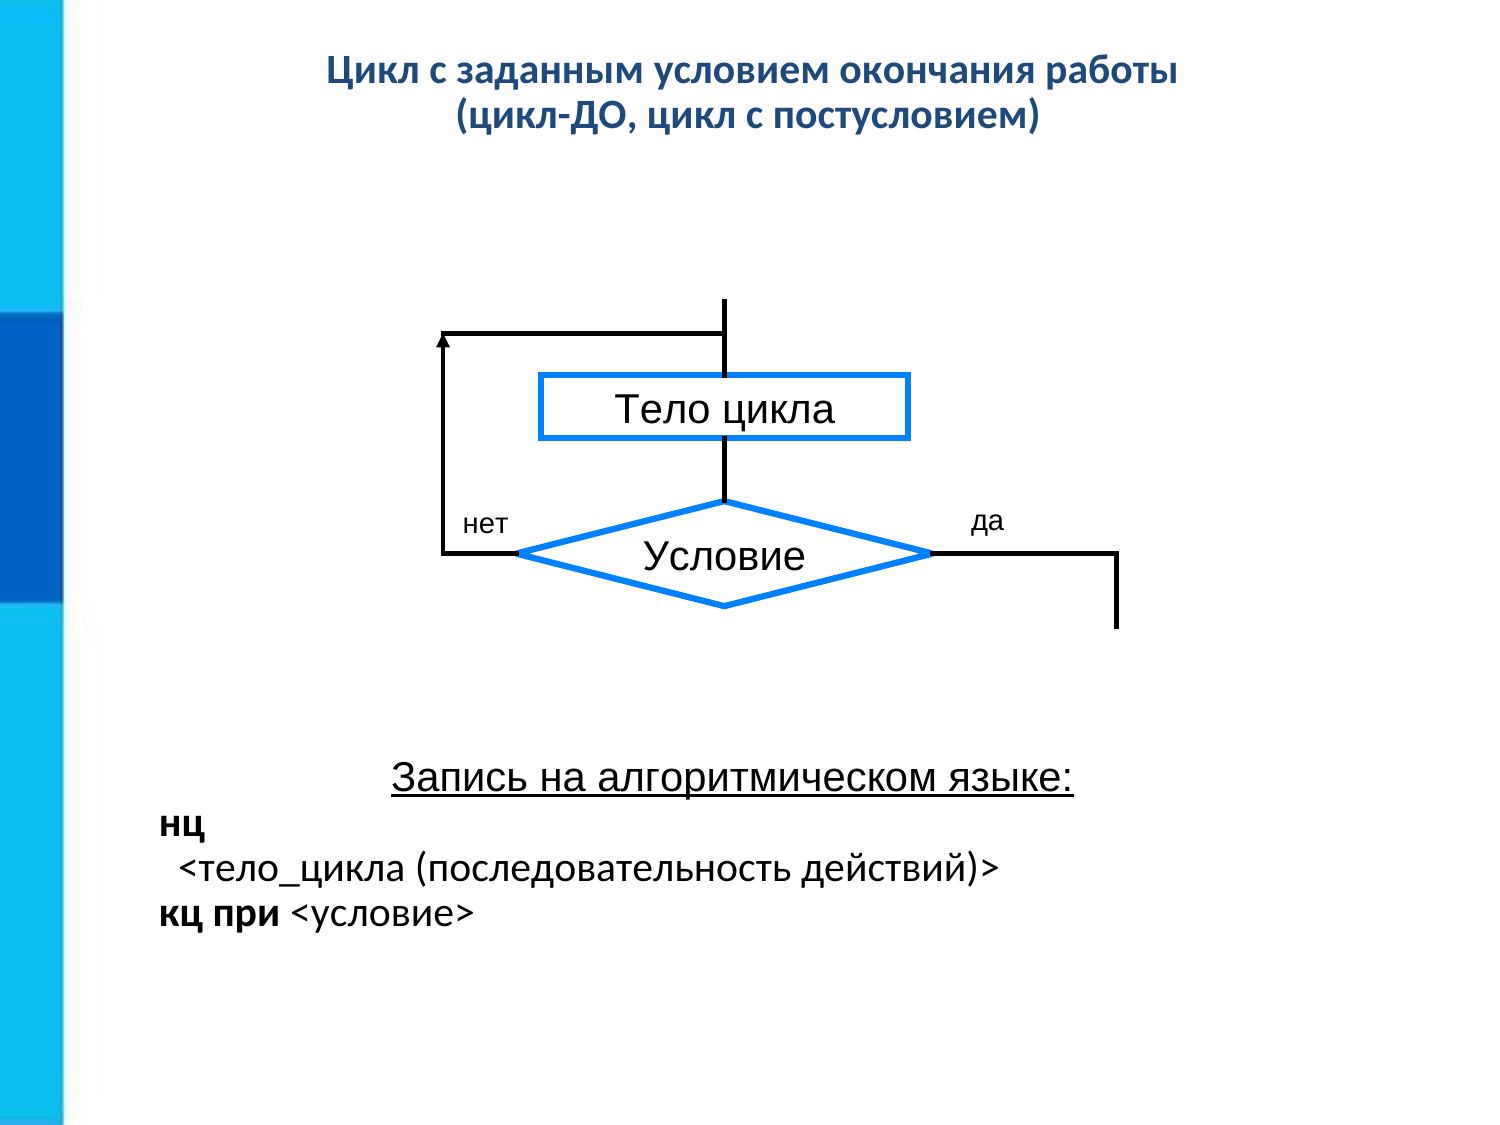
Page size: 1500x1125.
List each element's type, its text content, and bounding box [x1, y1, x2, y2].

text_box да [944, 499, 1031, 544]
text_box Тело цикла [541, 375, 909, 439]
text_box нет [445, 503, 529, 547]
picture [0, 0, 1500, 1125]
text_box Цикл с заданным условием окончания работы (цикл-ДО, цикл с постусловием) [82, 35, 1424, 189]
text_box Запись на алгоритмическом языке: нц <тело_цикла (последовательность действий)> кц при <условие> [106, 742, 1359, 943]
text_box Условие [519, 501, 930, 607]
